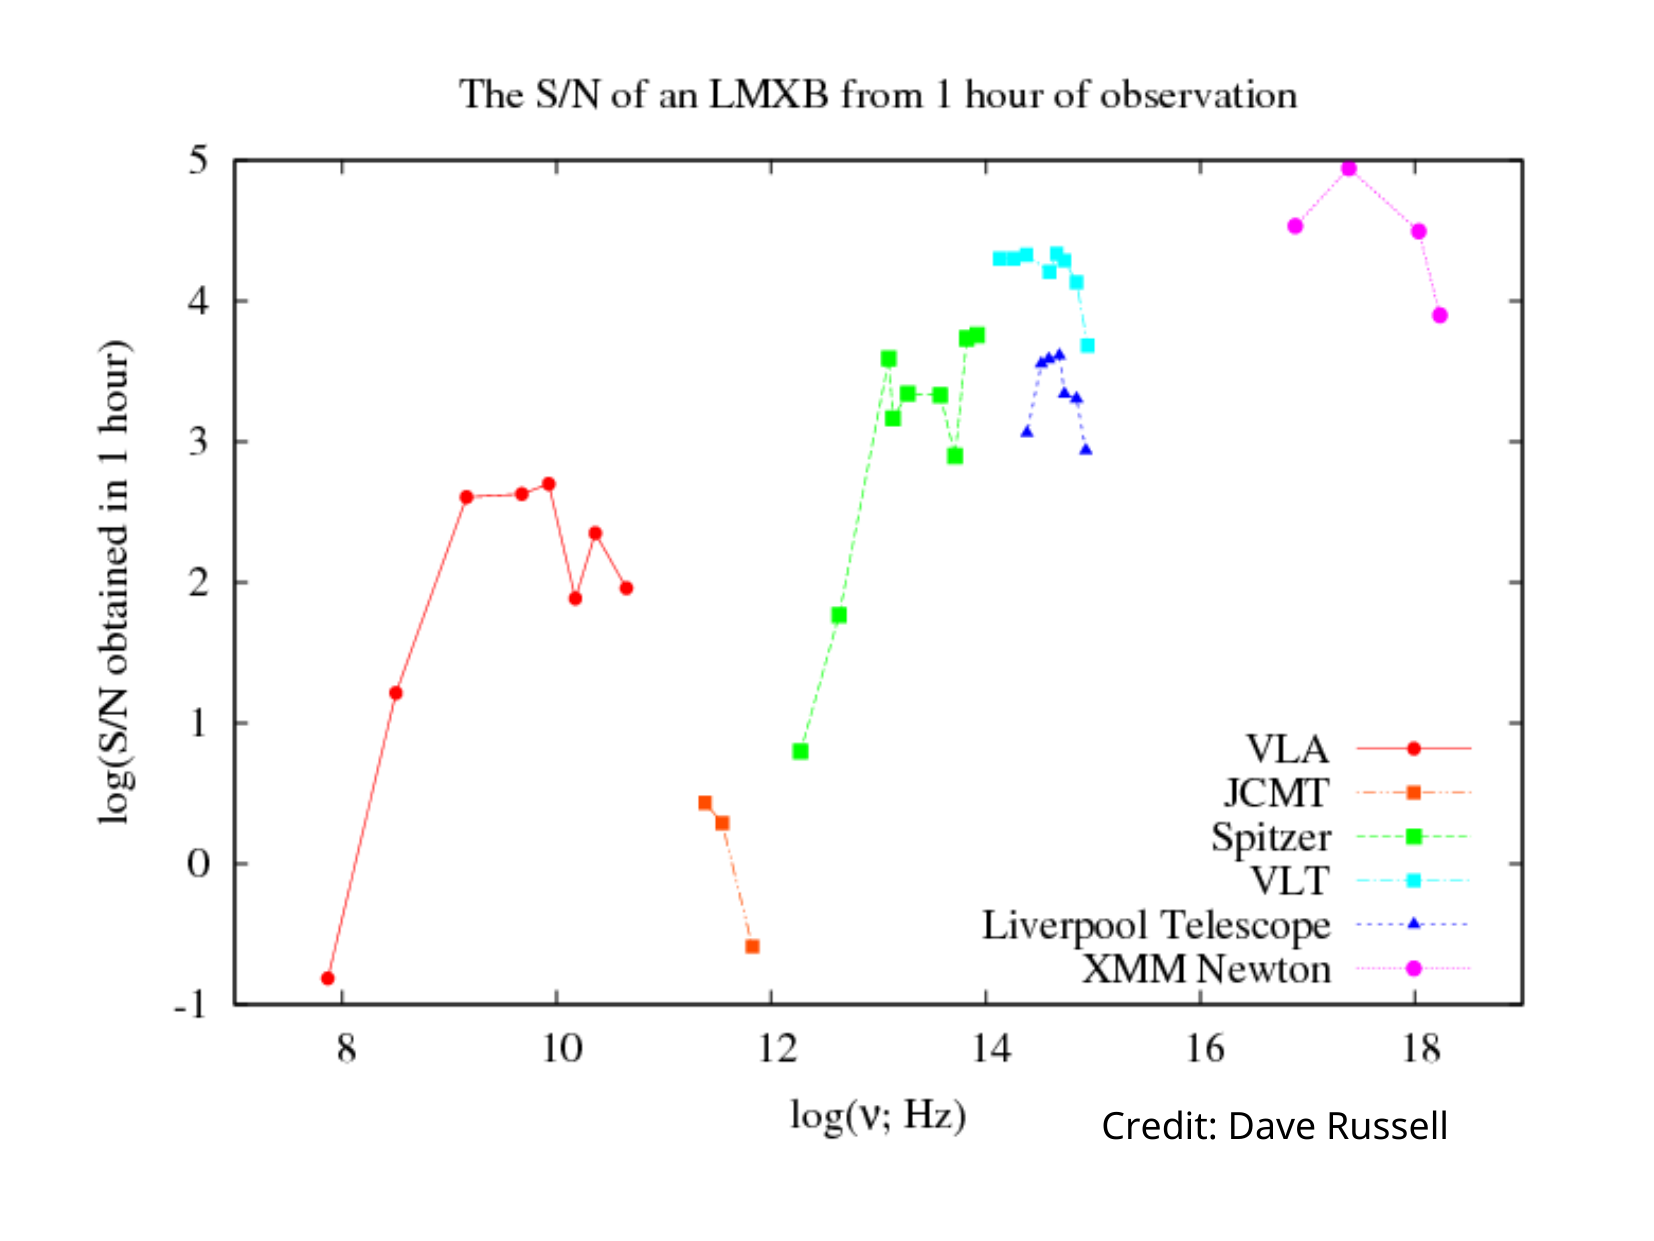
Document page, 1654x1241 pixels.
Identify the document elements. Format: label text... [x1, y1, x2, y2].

picture [70, 62, 1595, 1170]
text_box Credit: Dave Russell [1086, 1098, 1512, 1155]
